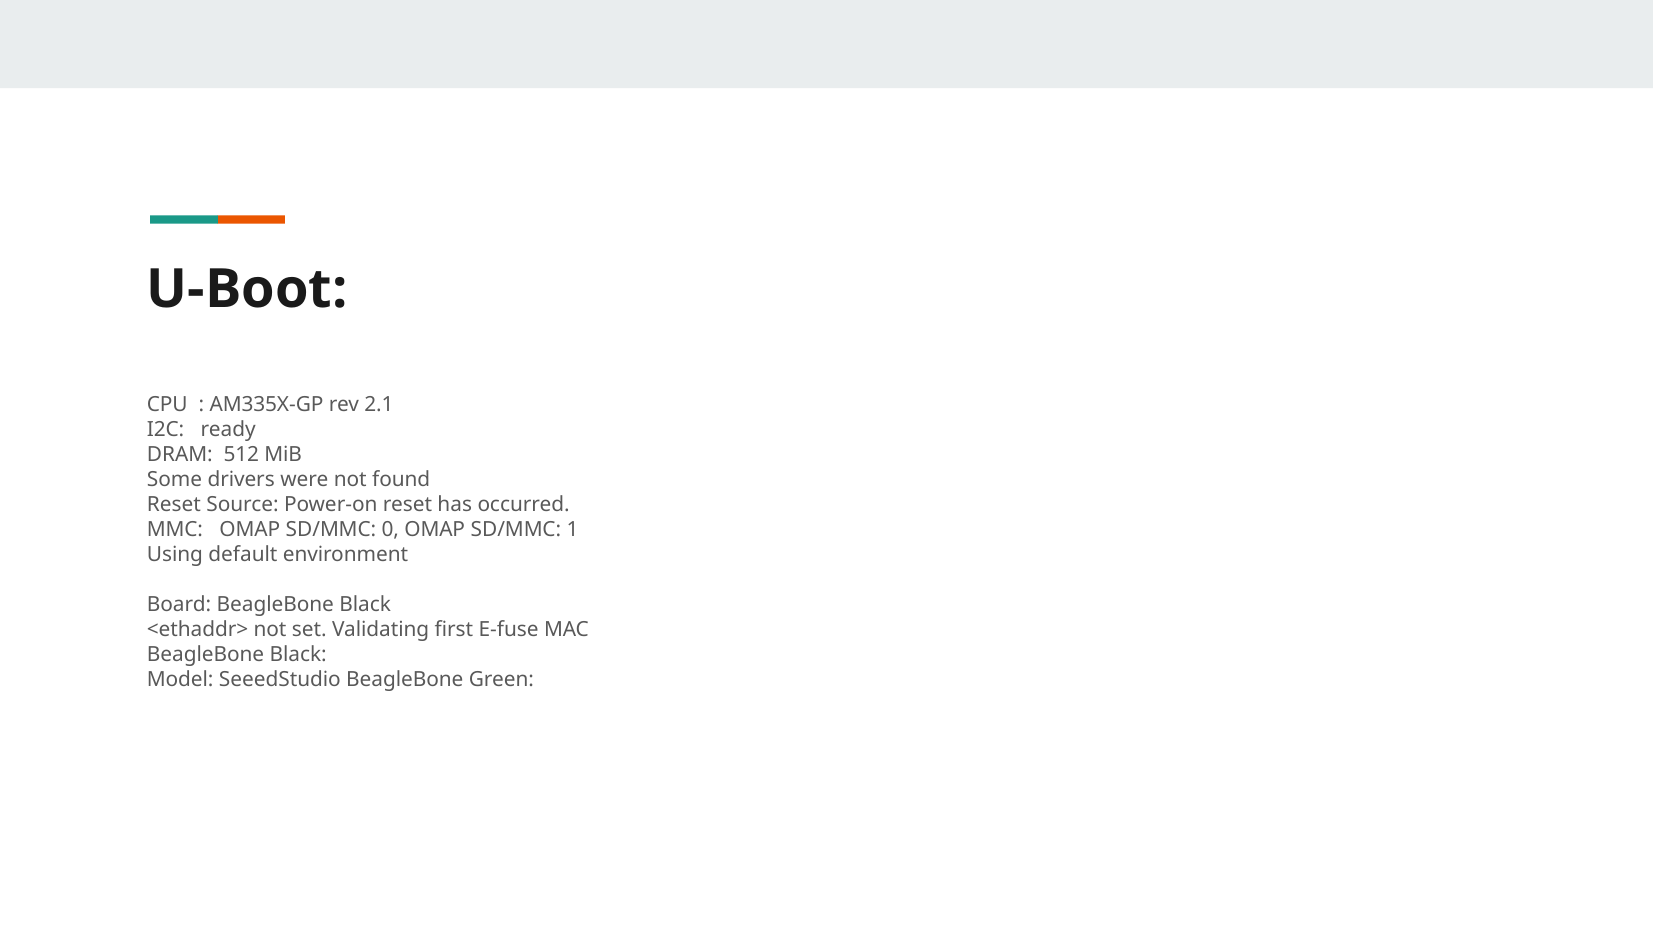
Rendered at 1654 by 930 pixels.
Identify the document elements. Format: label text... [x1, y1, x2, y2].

list CPU : AM335X-GP rev 2.1 I2C: ready DRAM: 512 MiB Some drivers were not found Reset Source: Power-on reset has occurred. MMC: OMAP SD/MMC: 0, OMAP SD/MMC: 1 Using default environment Board: BeagleBone Black <ethaddr> not set. Validating first E-fuse MAC BeagleBone Black: Model: SeeedStudio BeagleBone Green: [131, 375, 1522, 785]
title U-Boot: [131, 238, 1522, 336]
